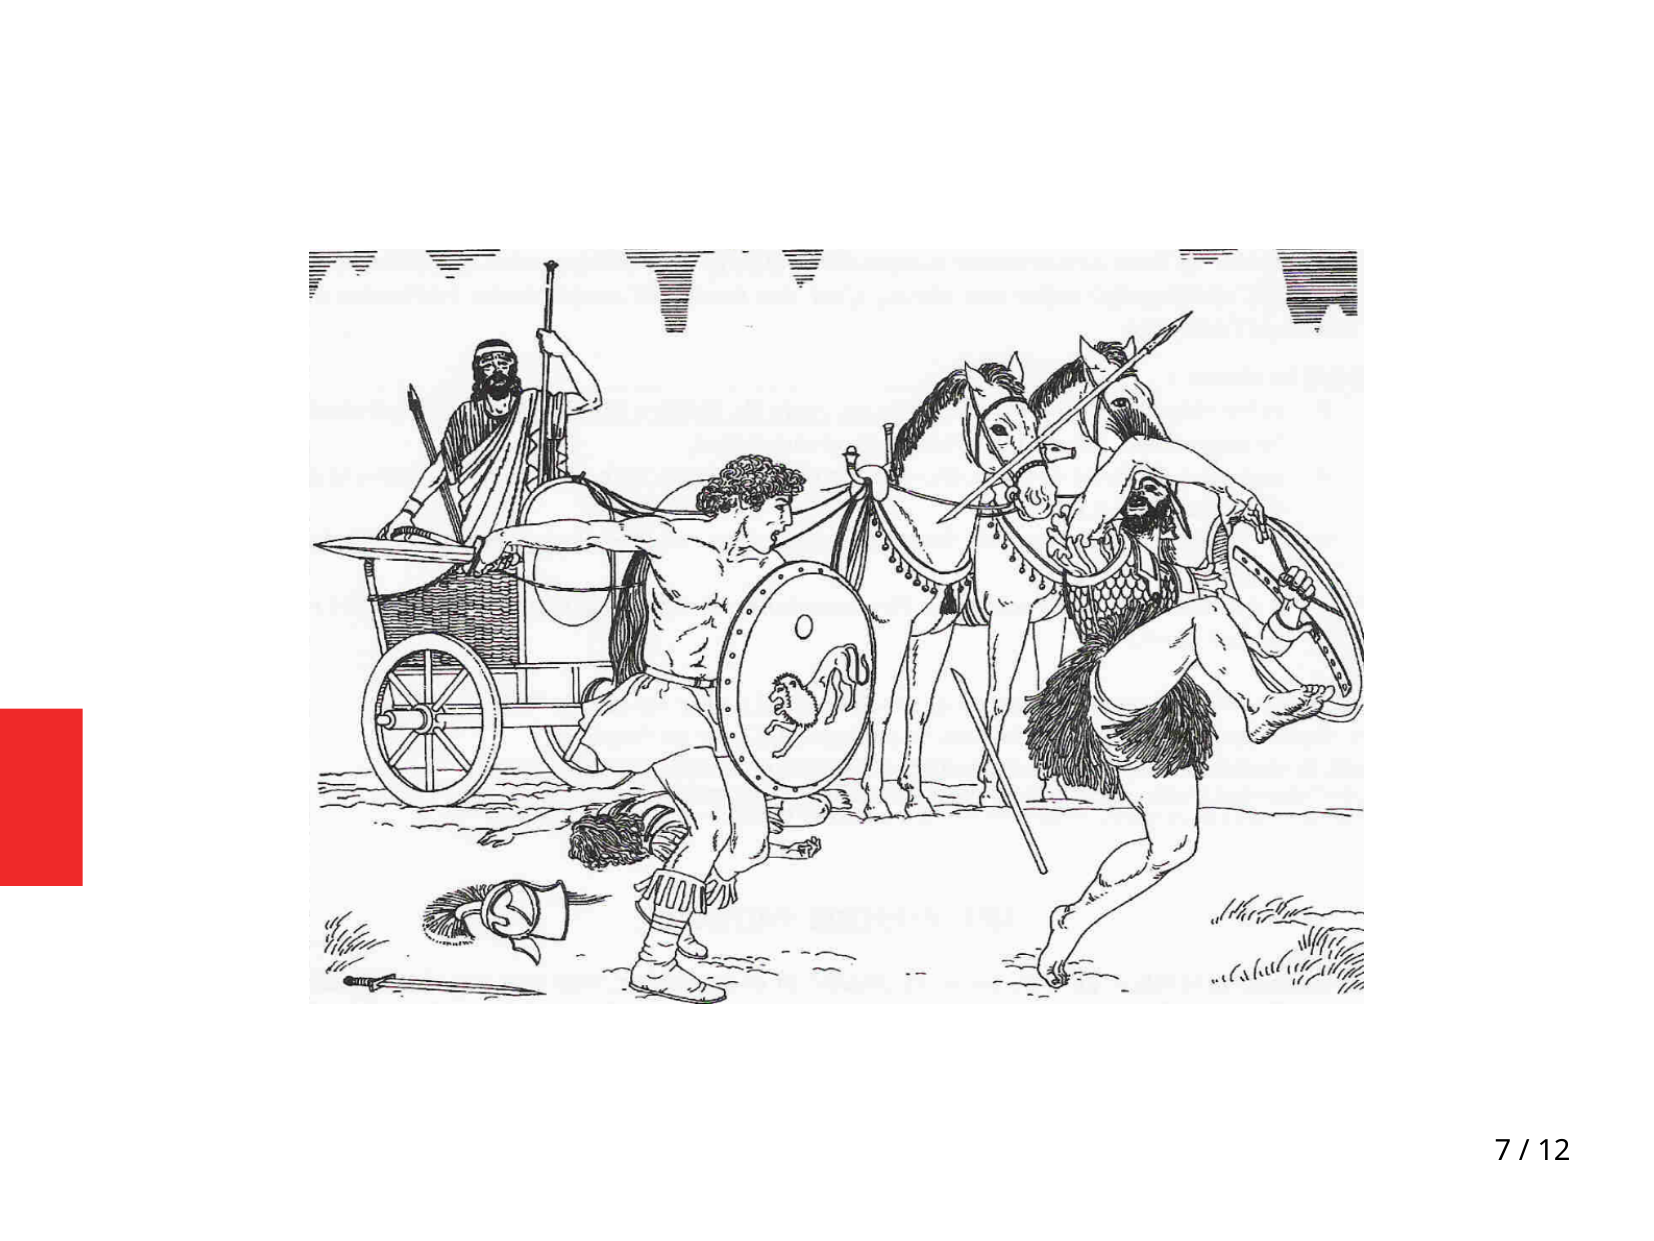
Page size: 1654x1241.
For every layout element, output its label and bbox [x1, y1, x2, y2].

picture [309, 249, 1364, 1004]
